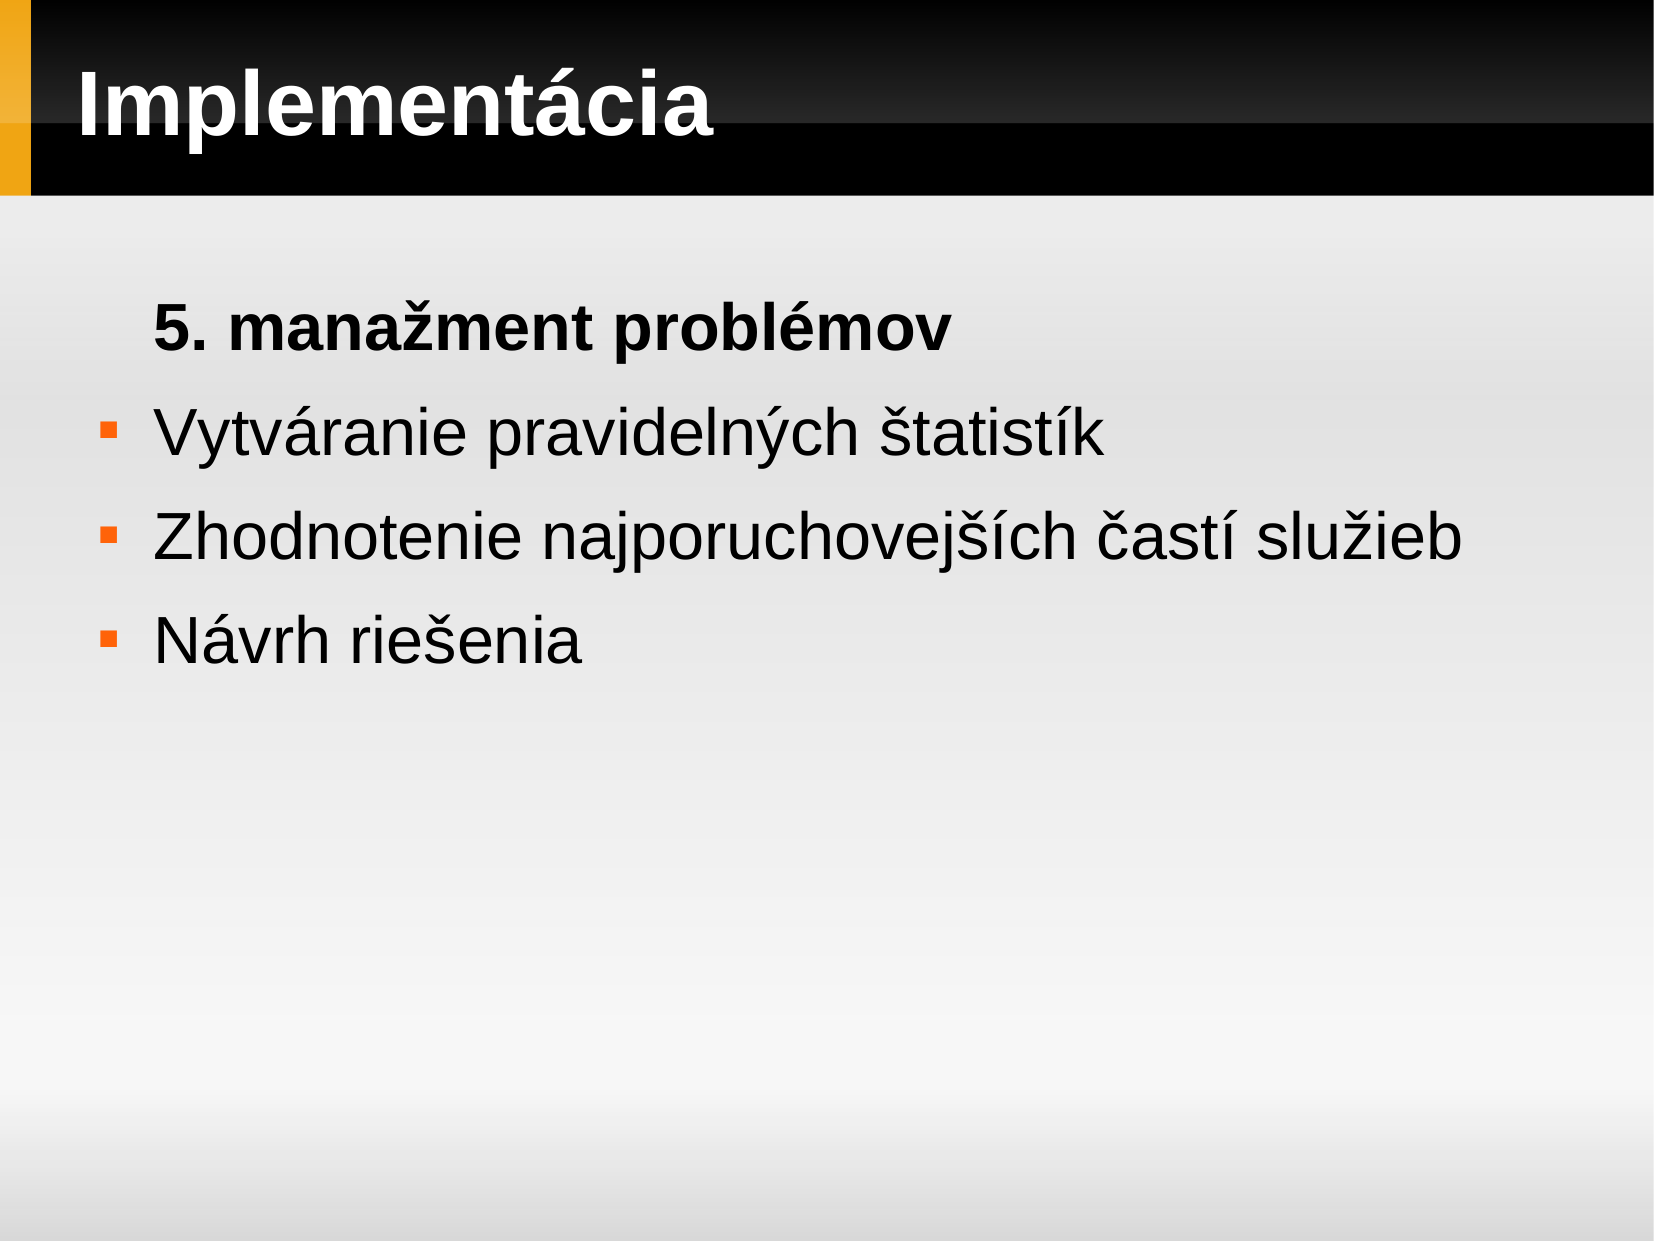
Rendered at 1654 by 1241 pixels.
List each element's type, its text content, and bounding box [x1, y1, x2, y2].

picture [0, 0, 1654, 1241]
list 5. manažment problémov Vytváranie pravidelných štatistík Zhodnotenie najporuchovejších častí služieb Návrh riešenia [82, 290, 1571, 1094]
title Implementácia [76, 7, 1565, 200]
